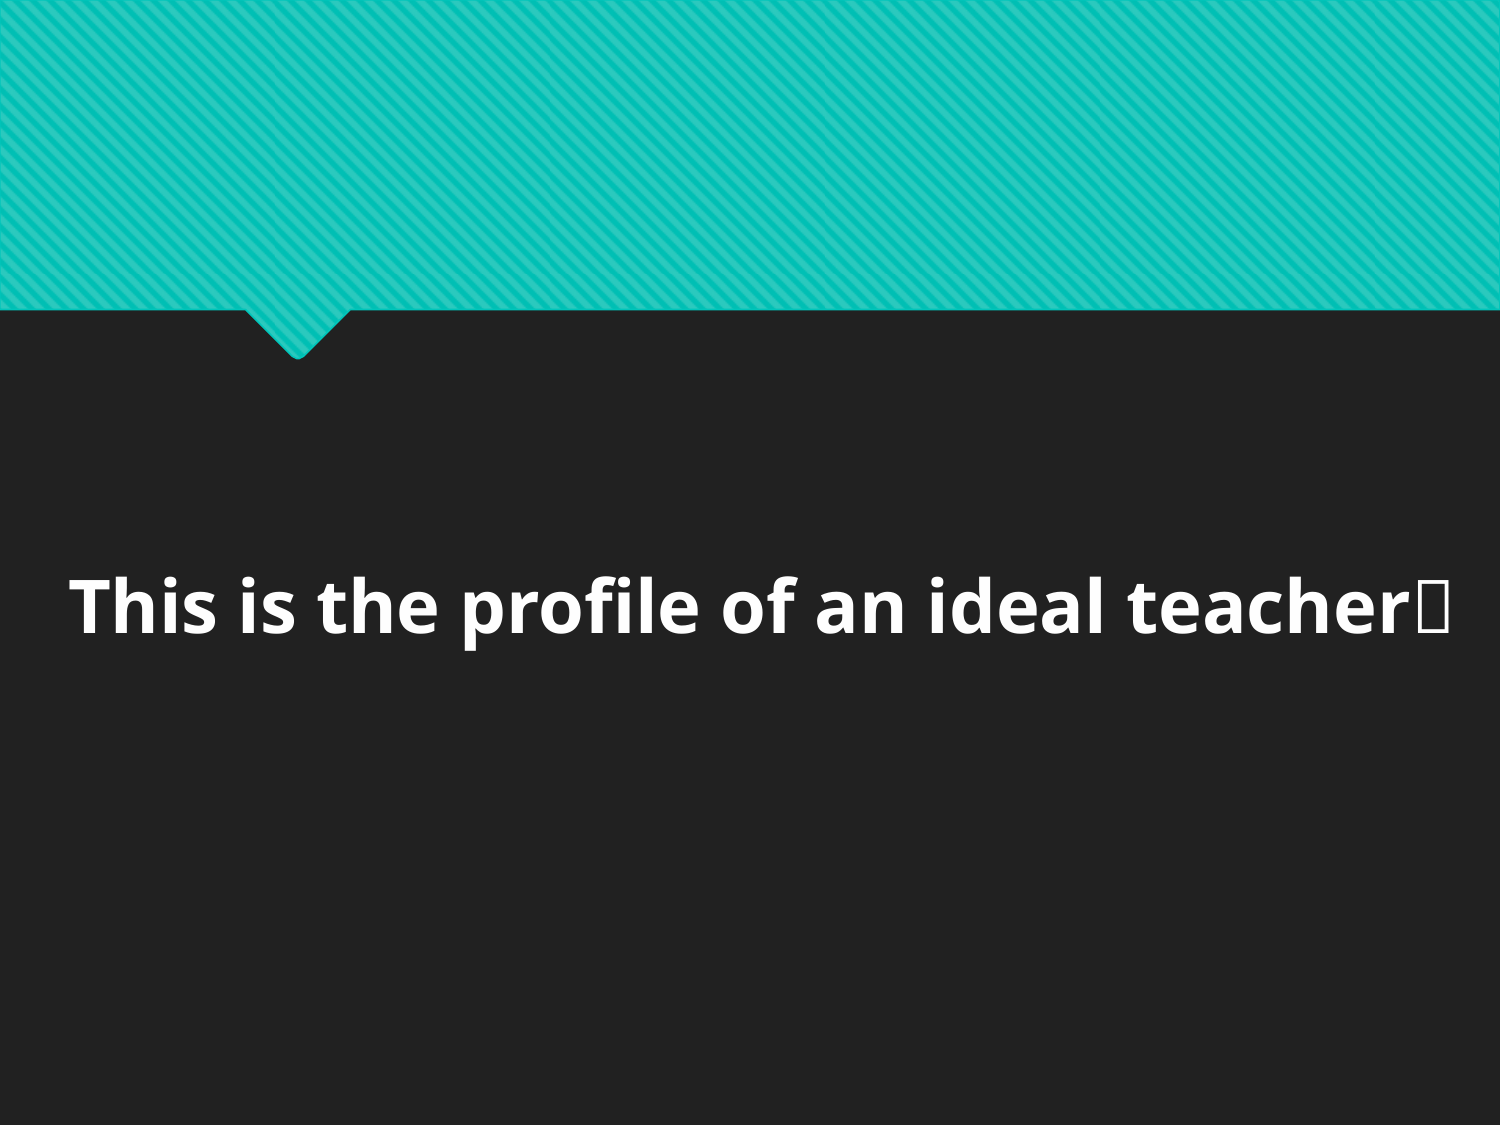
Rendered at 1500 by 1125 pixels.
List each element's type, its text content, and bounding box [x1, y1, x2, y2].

picture [1, 1, 1499, 357]
title This is the profile of an ideal teacher [53, 468, 1474, 656]
